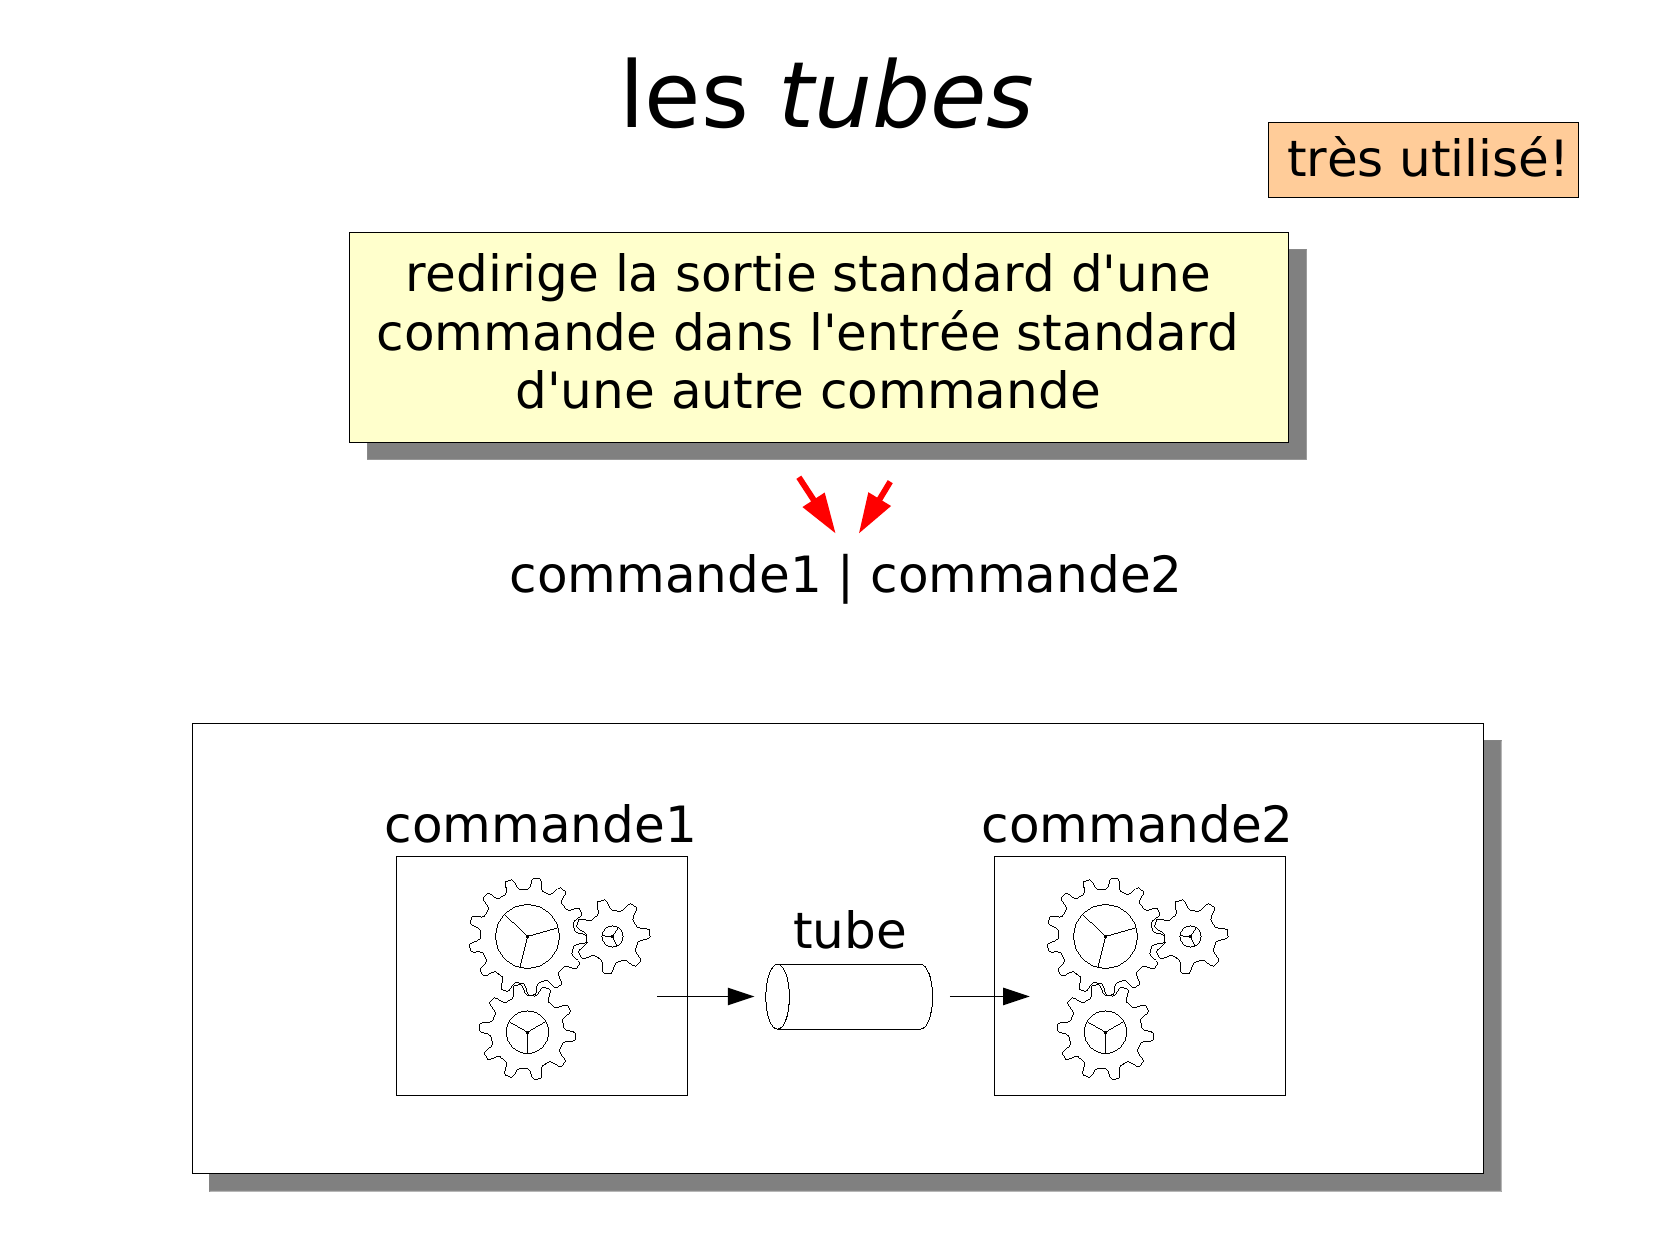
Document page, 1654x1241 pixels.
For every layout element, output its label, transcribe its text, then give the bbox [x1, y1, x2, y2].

text_box [349, 232, 1289, 443]
text_box commande1 | commande2 [509, 546, 1184, 605]
picture [463, 868, 657, 1087]
text_box commande2 [981, 795, 1294, 855]
text_box redirige la sortie standard d'une commande dans l'entrée standard d'une autre commande [376, 245, 1320, 493]
text_box commande1 [384, 795, 698, 855]
picture [1041, 867, 1235, 1087]
text_box [1268, 122, 1579, 198]
text_box tube [694, 902, 1007, 961]
text_box [192, 723, 1484, 1174]
title les tubes [136, 34, 1518, 158]
text_box très utilisé! [1287, 130, 1571, 189]
